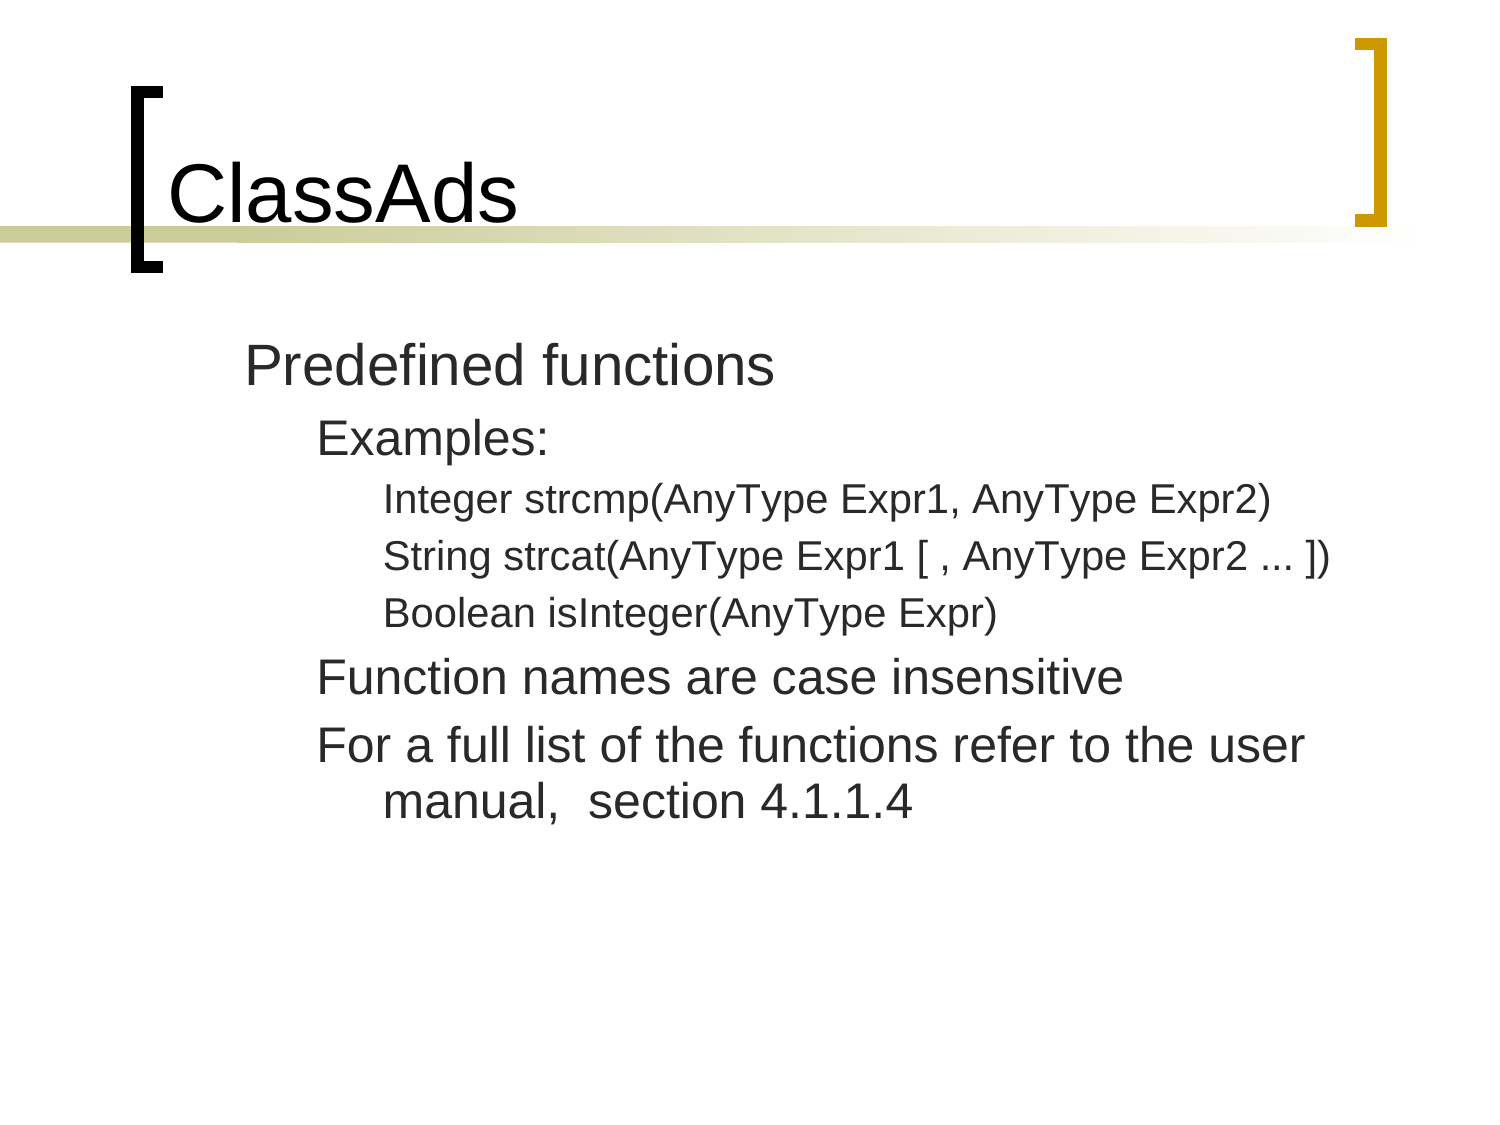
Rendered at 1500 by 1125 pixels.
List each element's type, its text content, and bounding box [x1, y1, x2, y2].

title ClassAds [152, 15, 1328, 248]
list Predefined functions Examples: Integer strcmp(AnyType Expr1, AnyType Expr2) String strcat(AnyType Expr1 [ , AnyType Expr2 ... ]) Boolean isInteger(AnyType Expr) Function names are case insensitive For a full list of the functions refer to the user manual, section 4.1.1.4 [155, 324, 1413, 1001]
